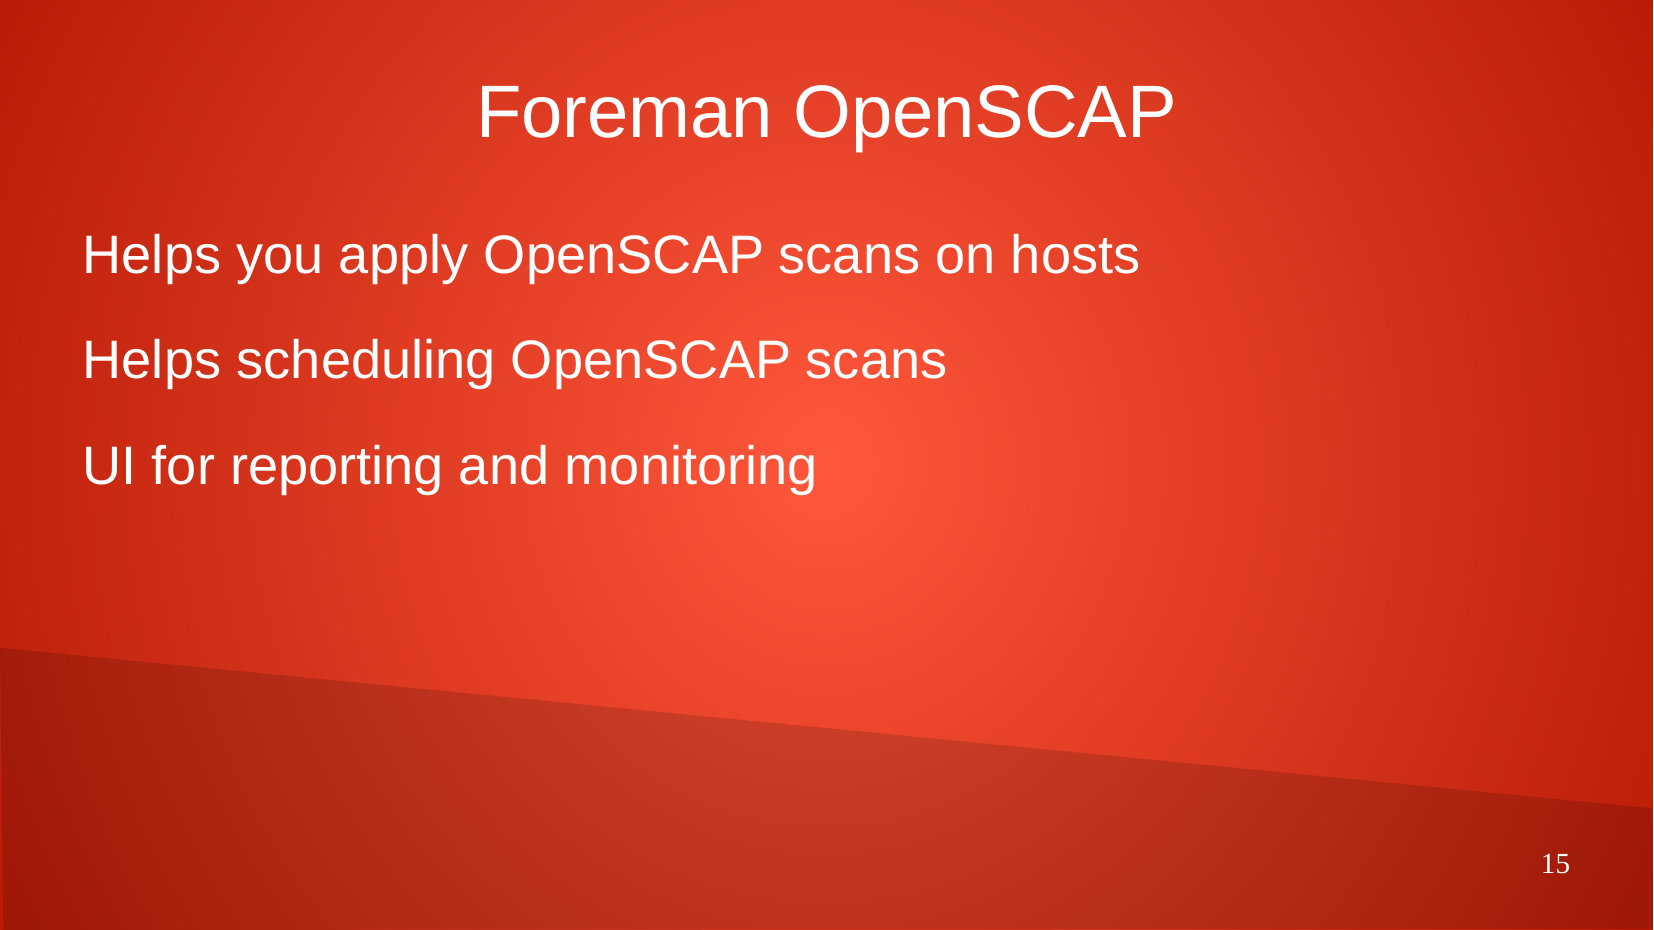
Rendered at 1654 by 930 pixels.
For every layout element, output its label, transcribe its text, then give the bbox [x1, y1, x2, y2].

list Helps you apply OpenSCAP scans on hosts Helps scheduling OpenSCAP scans UI for reporting and monitoring [82, 224, 1571, 764]
title Foreman OpenSCAP [82, 35, 1571, 189]
